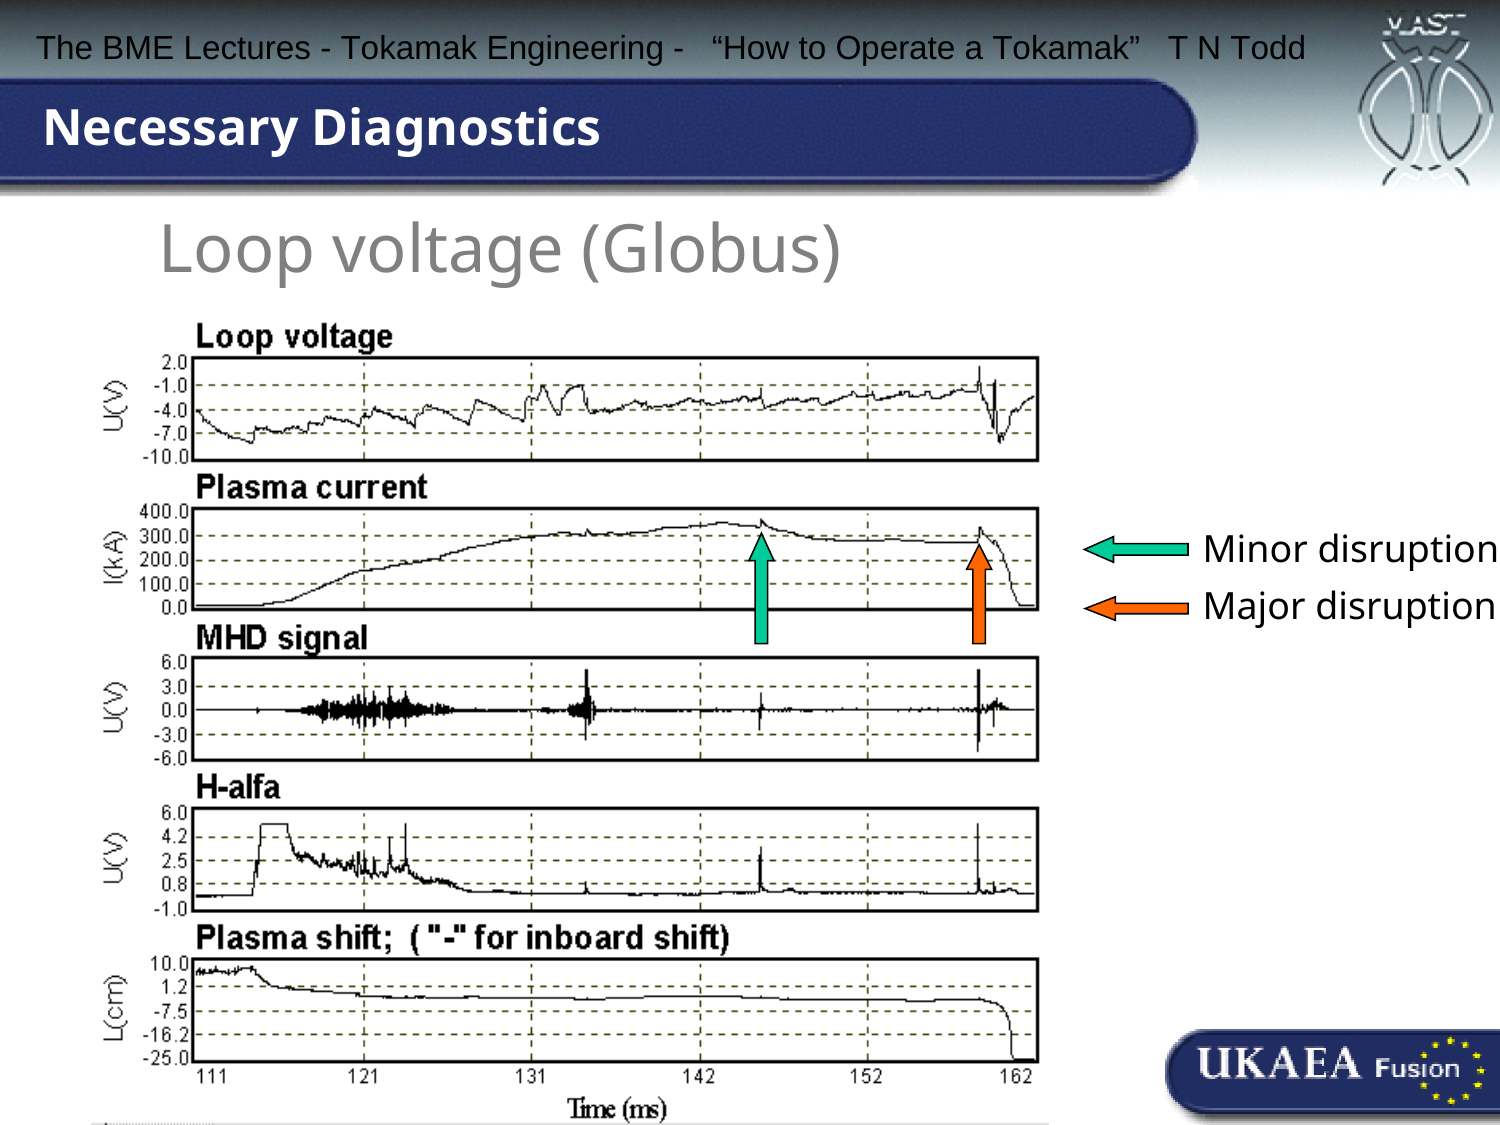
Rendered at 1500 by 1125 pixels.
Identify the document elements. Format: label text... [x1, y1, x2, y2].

text_box Necessary Diagnostics [27, 88, 617, 164]
picture [91, 315, 1049, 1125]
text_box Minor disruption [1187, 516, 1500, 574]
text_box Loop voltage (Globus) [144, 198, 858, 294]
text_box Major disruption [1187, 574, 1500, 636]
text_box [1085, 596, 1187, 621]
picture [0, 0, 1500, 202]
picture [1165, 1029, 1500, 1125]
text_box The BME Lectures - Tokamak Engineering - “How to Operate a Tokamak” T N Todd [0, 18, 1323, 60]
text_box [966, 544, 992, 644]
